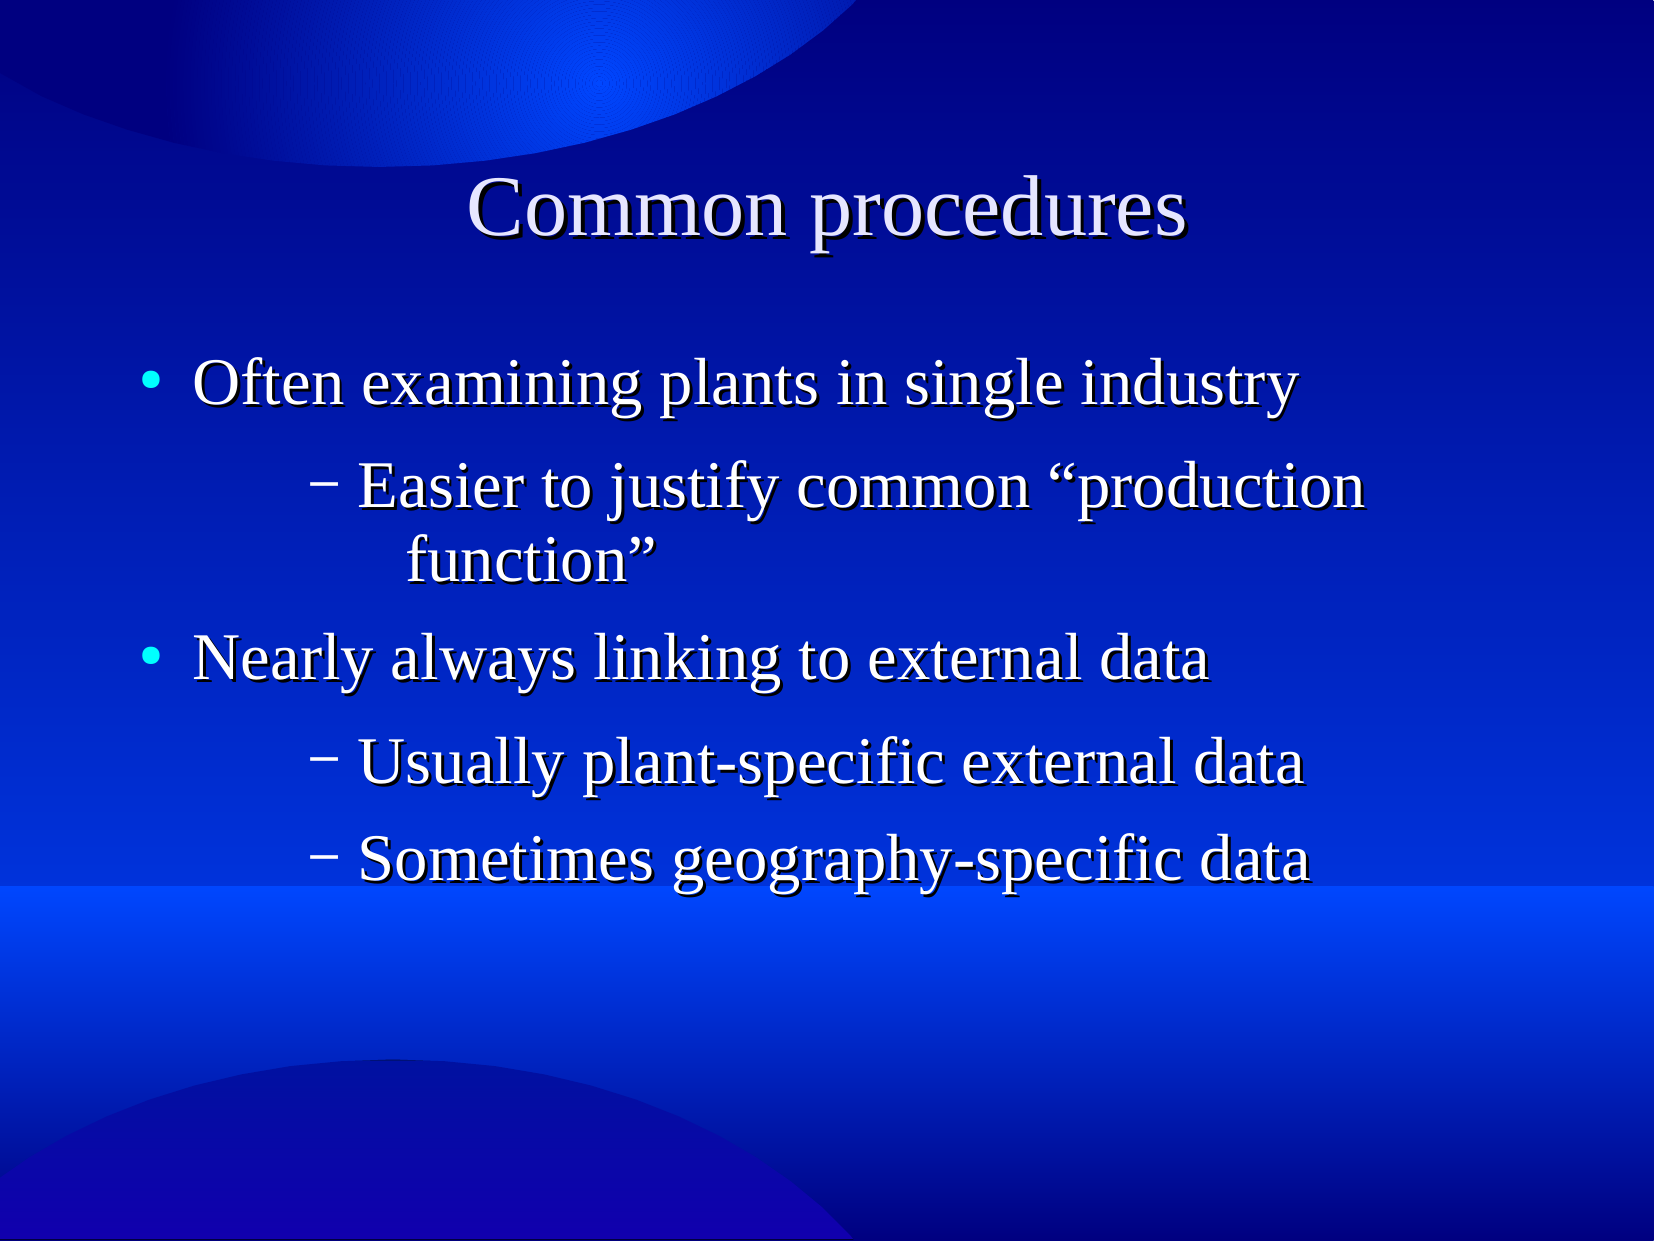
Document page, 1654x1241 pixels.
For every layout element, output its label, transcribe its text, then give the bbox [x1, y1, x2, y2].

list Often examining plants in single industry Easier to justify common “production function” Nearly always linking to external data Usually plant-specific external data Sometimes geography-specific data [121, 344, 1534, 1164]
title Common procedures [121, 102, 1534, 310]
